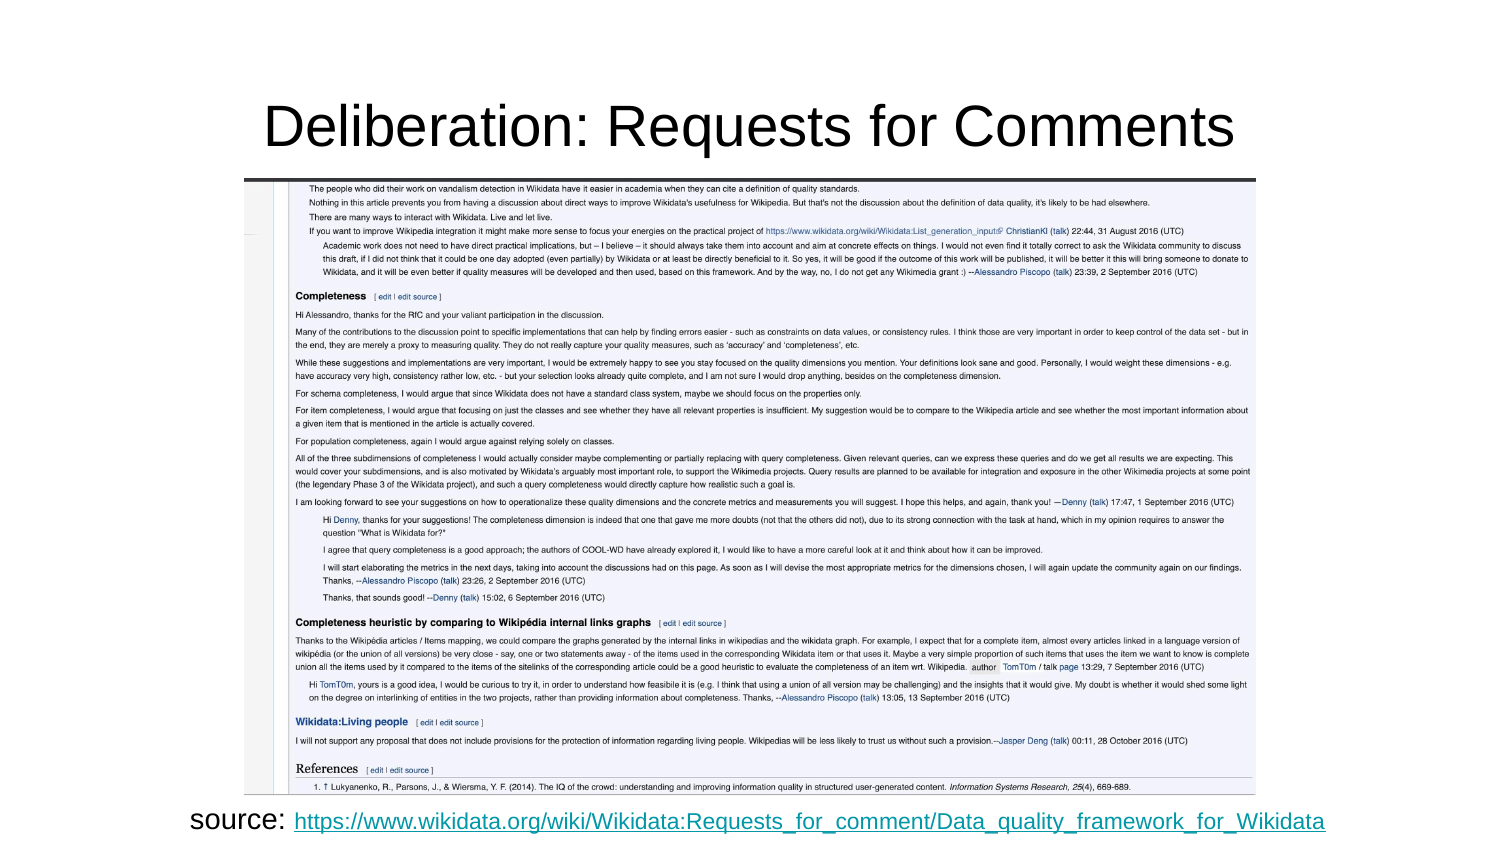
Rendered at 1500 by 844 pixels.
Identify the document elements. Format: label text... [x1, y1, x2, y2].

text_box source: https://www.wikidata.org/wiki/Wikidata:Requests_for_comment/Data_quality_framework_for_Wikidata [174, 785, 1412, 827]
picture [244, 178, 1256, 785]
title Deliberation: Requests for Comments [51, 72, 1449, 179]
